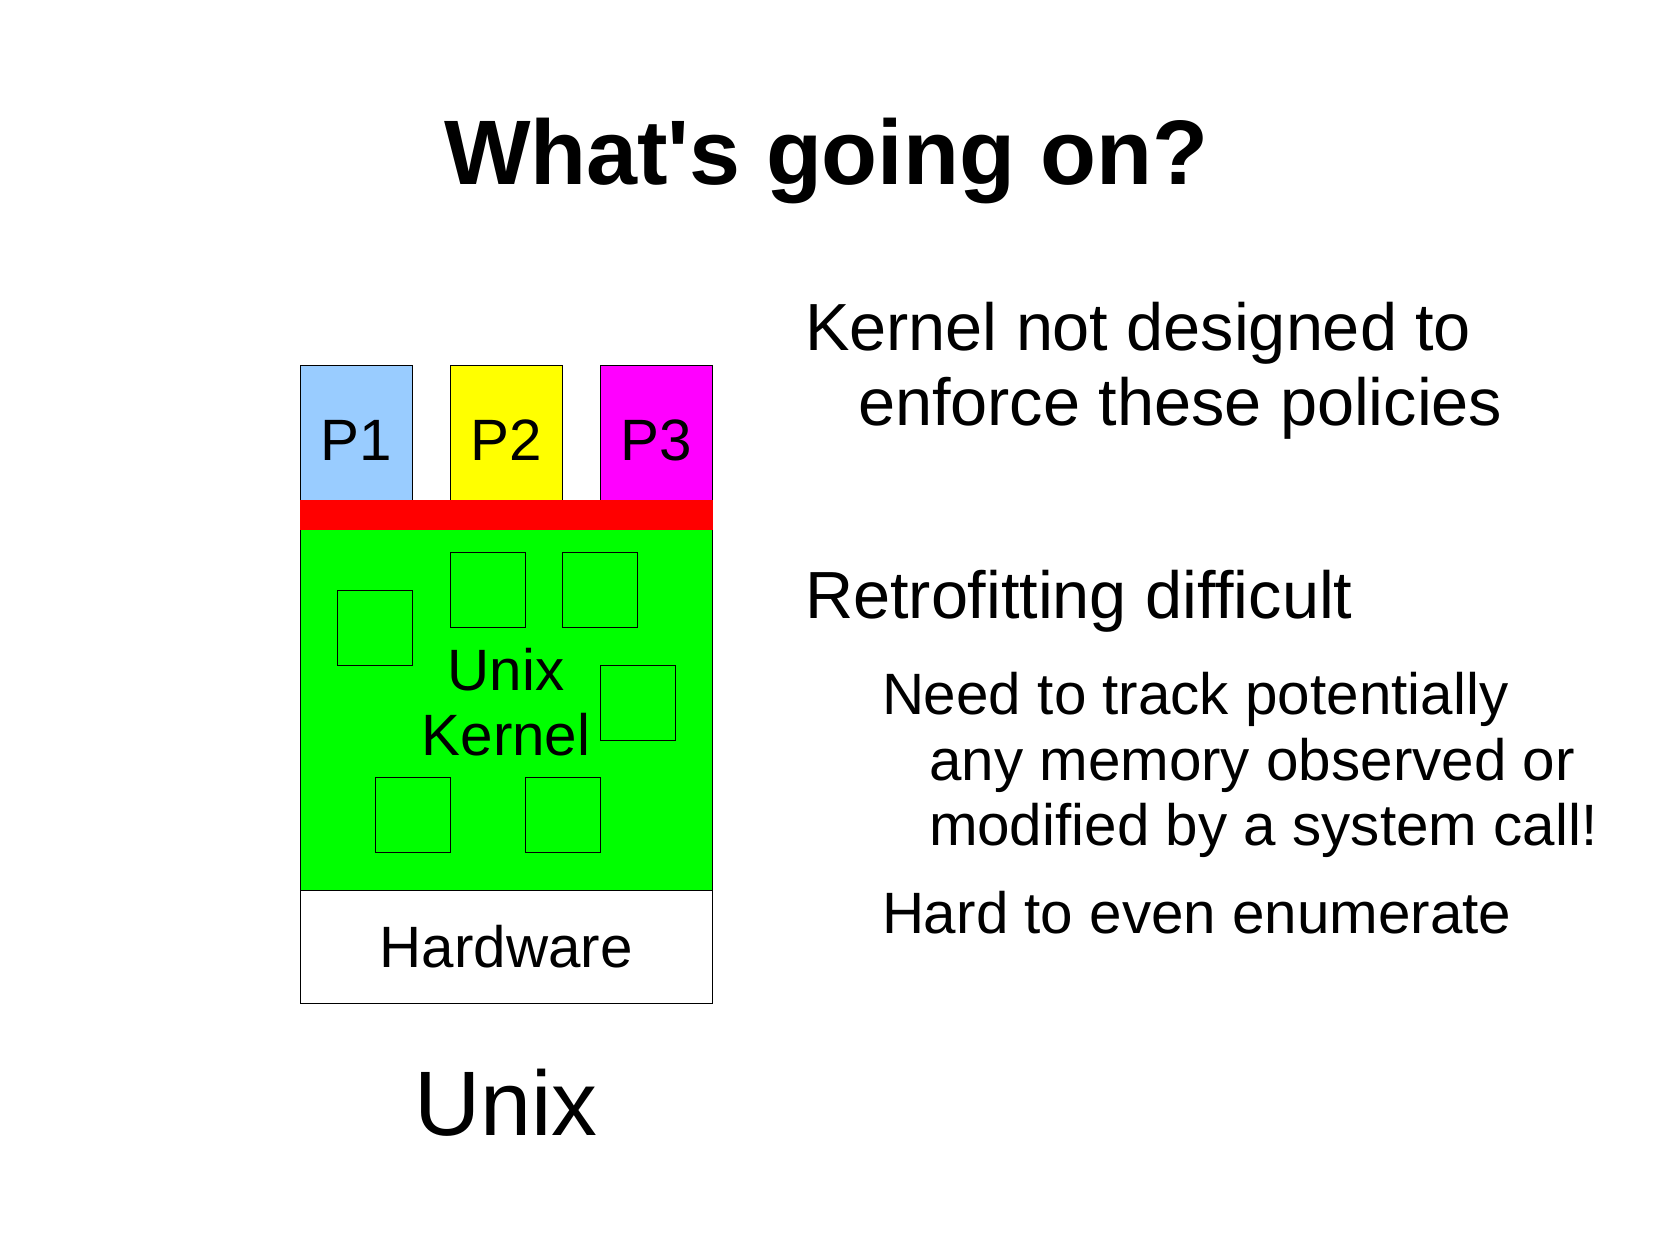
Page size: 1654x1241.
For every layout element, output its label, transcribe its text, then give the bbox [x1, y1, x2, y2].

text_box [562, 552, 638, 628]
list Kernel not designed to enforce these policies Retrofitting difficult Need to track potentially any memory observed or modified by a system call! Hard to even enumerate [787, 290, 1613, 1094]
text_box Unix Kernel [300, 530, 713, 890]
text_box [375, 777, 451, 853]
text_box [450, 552, 526, 628]
text_box [600, 665, 676, 741]
text_box Unix [300, 1045, 713, 1163]
text_box [525, 777, 601, 853]
text_box P3 [600, 365, 713, 500]
text_box P2 [450, 365, 563, 500]
text_box P1 [300, 365, 413, 500]
text_box Hardware [300, 890, 713, 1004]
title What's going on? [82, 49, 1571, 257]
text_box [337, 590, 413, 666]
